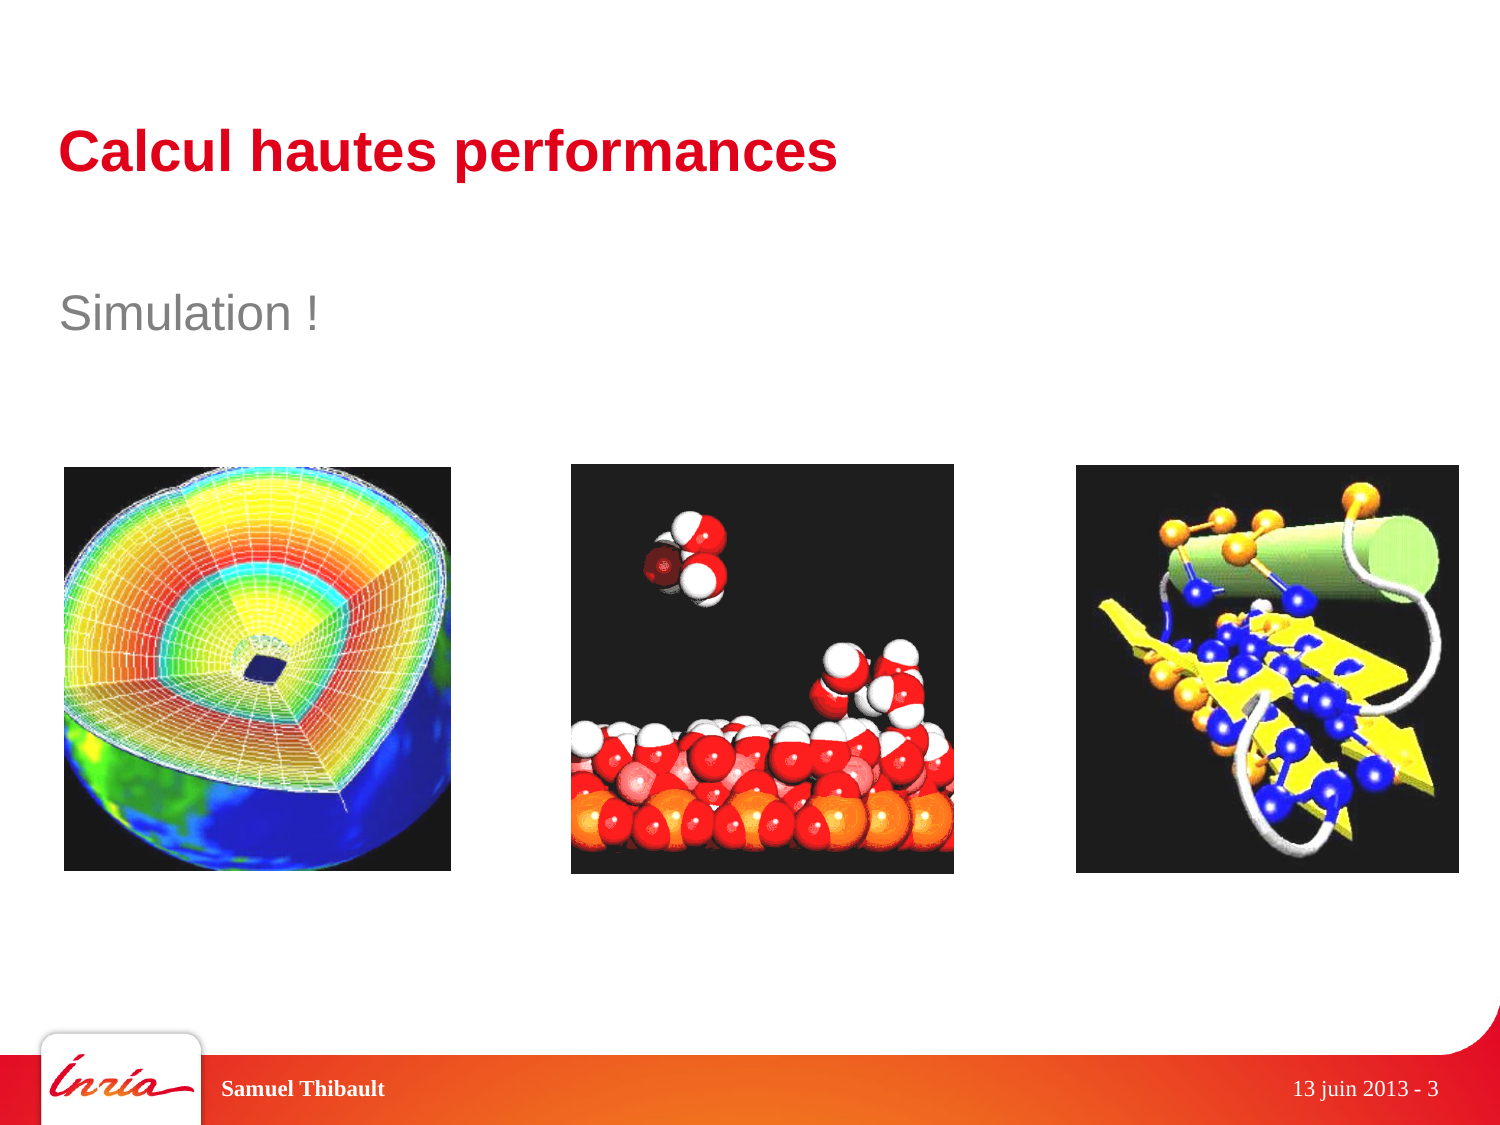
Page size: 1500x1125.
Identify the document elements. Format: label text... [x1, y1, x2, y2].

picture [1076, 465, 1459, 873]
picture [0, 947, 1500, 1125]
picture [64, 467, 451, 871]
picture [571, 464, 954, 875]
list Simulation ! [59, 265, 1477, 919]
title Calcul hautes performances [59, 59, 1477, 237]
